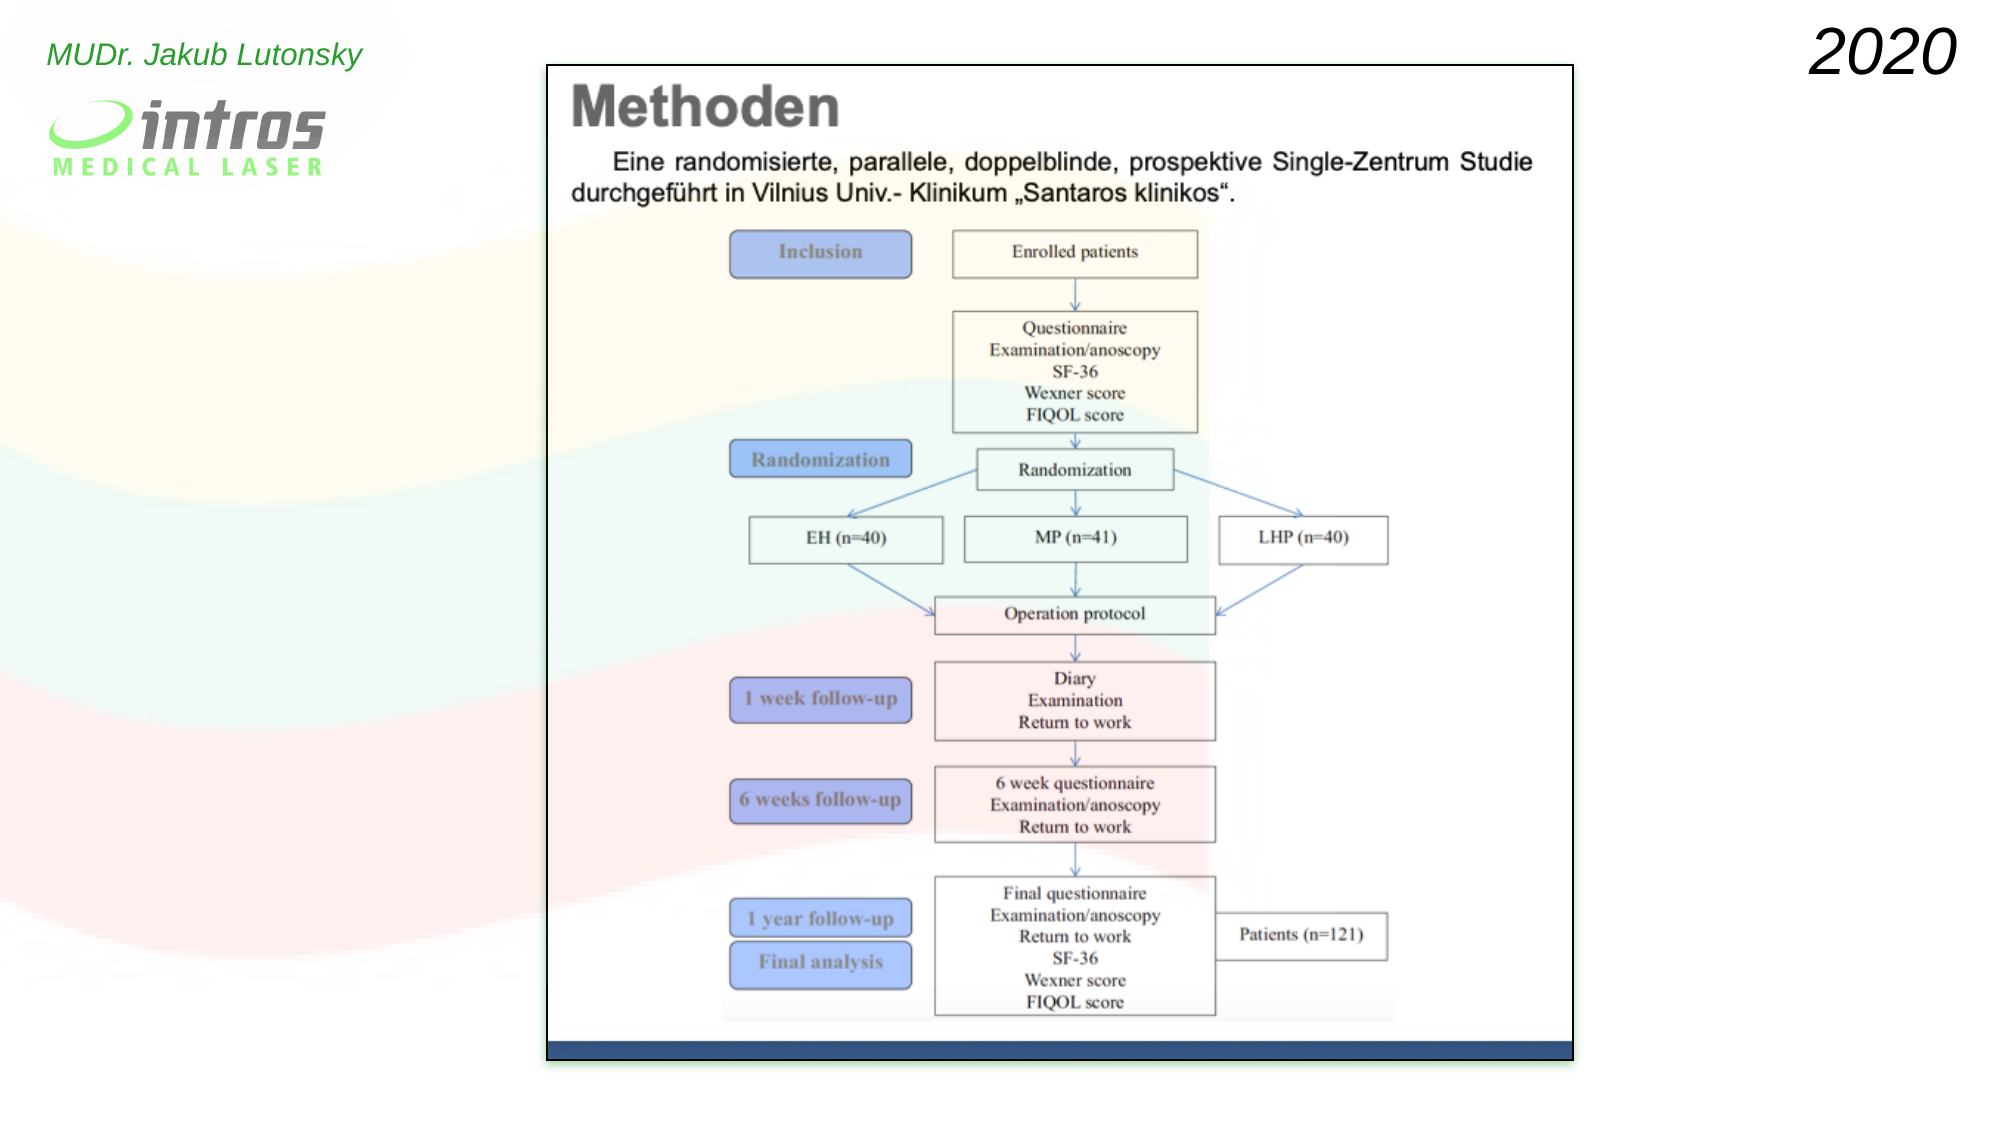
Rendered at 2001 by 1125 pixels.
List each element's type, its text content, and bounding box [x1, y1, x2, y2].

text_box 2020 [1802, 7, 2000, 97]
picture [0, 66, 1572, 1059]
